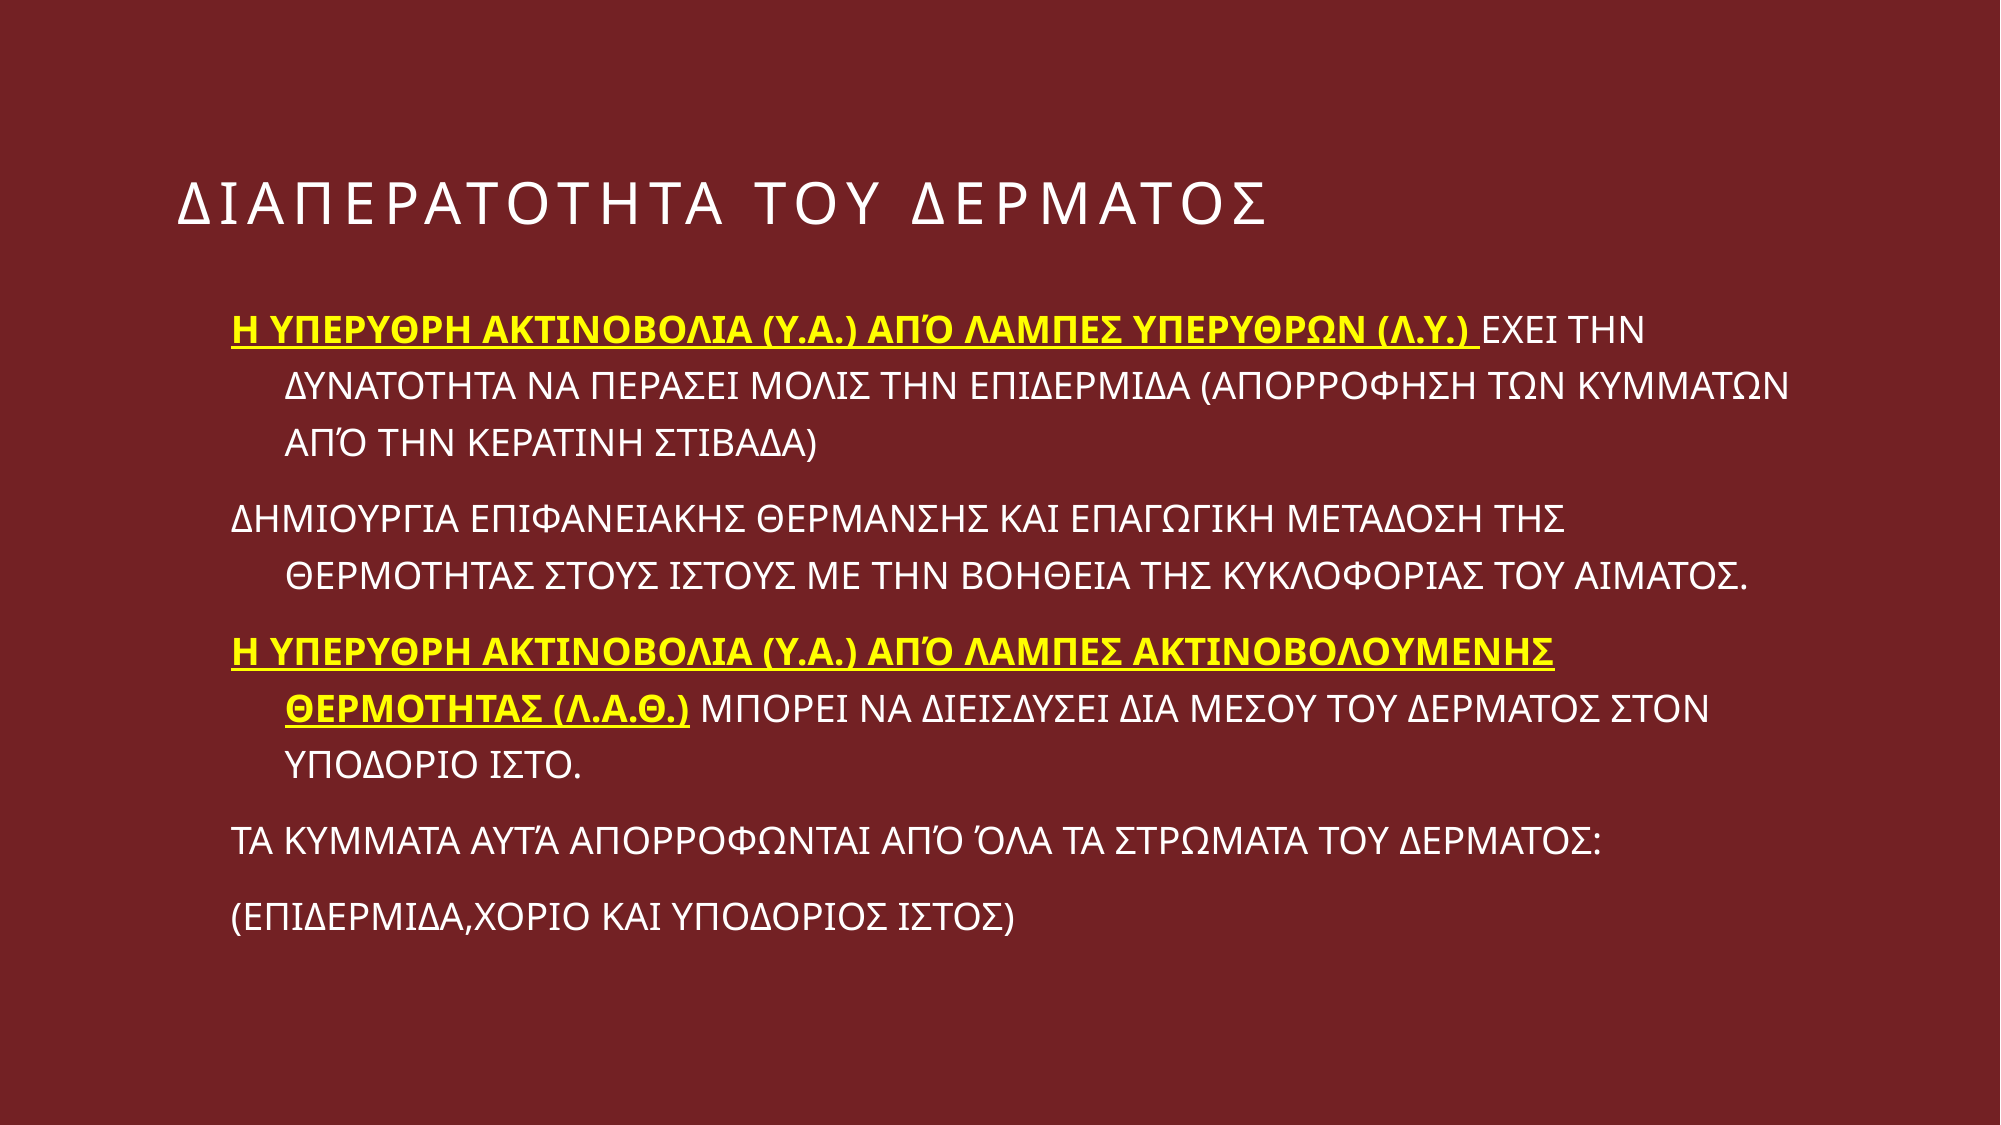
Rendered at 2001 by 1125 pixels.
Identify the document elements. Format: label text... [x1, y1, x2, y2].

list Η ΥΠΕΡΥΘΡΗ ΑΚΤΙΝΟΒΟΛΙΑ (Υ.Α.) ΑΠΌ ΛΑΜΠΕΣ ΥΠΕΡΥΘΡΩΝ (Λ.Υ.) ΕΧΕΙ ΤΗΝ ΔΥΝΑΤΟΤΗΤΑ ΝΑ ΠΕΡΑΣΕΙ ΜΟΛΙΣ ΤΗΝ ΕΠΙΔΕΡΜΙΔΑ (ΑΠΟΡΡΟΦΗΣΗ ΤΩΝ ΚΥΜΜΑΤΩΝ ΑΠΌ ΤΗΝ ΚΕΡΑΤΙΝΗ ΣΤΙΒΑΔΑ) ΔΗΜΙΟΥΡΓΙΑ ΕΠΙΦΑΝΕΙΑΚΗΣ ΘΕΡΜΑΝΣΗΣ ΚΑΙ ΕΠΑΓΩΓΙΚΗ ΜΕΤΑΔΟΣΗ ΤΗΣ ΘΕΡΜΟΤΗΤΑΣ ΣΤΟΥΣ ΙΣΤΟΥΣ ΜΕ ΤΗΝ ΒΟΗΘΕΙΑ ΤΗΣ ΚΥΚΛΟΦΟΡΙΑΣ ΤΟΥ ΑΙΜΑΤΟΣ. Η ΥΠΕΡΥΘΡΗ ΑΚΤΙΝΟΒΟΛΙΑ (Υ.Α.) ΑΠΌ ΛΑΜΠΕΣ ΑΚΤΙΝΟΒΟΛΟΥΜΕΝΗΣ ΘΕΡΜΟΤΗΤΑΣ (Λ.Α.Θ.) ΜΠΟΡΕΙ ΝΑ ΔΙΕΙΣΔΥΣΕΙ ΔΙΑ ΜΕΣΟΥ ΤΟΥ ΔΕΡΜΑΤΟΣ ΣΤΟΝ ΥΠΟΔΟΡΙΟ ΙΣΤΟ. ΤΑ ΚΥΜΜΑΤΑ ΑΥΤΆ ΑΠΟΡΡΟΦΩΝΤΑΙ ΑΠΌ ΌΛΑ ΤΑ ΣΤΡΩΜΑΤΑ ΤΟΥ ΔΕΡΜΑΤΟΣ: (ΕΠΙΔΕΡΜΙΔΑ,ΧΟΡΙΟ ΚΑΙ ΥΠΟΔΟΡΙΟΣ ΙΣΤΟΣ) [177, 293, 1822, 947]
title ΔΙΑΠΕΡΑΤΟΤΗΤΑ ΤΟΥ ΔΕΡΜΑΤΟΣ [177, 165, 1822, 274]
